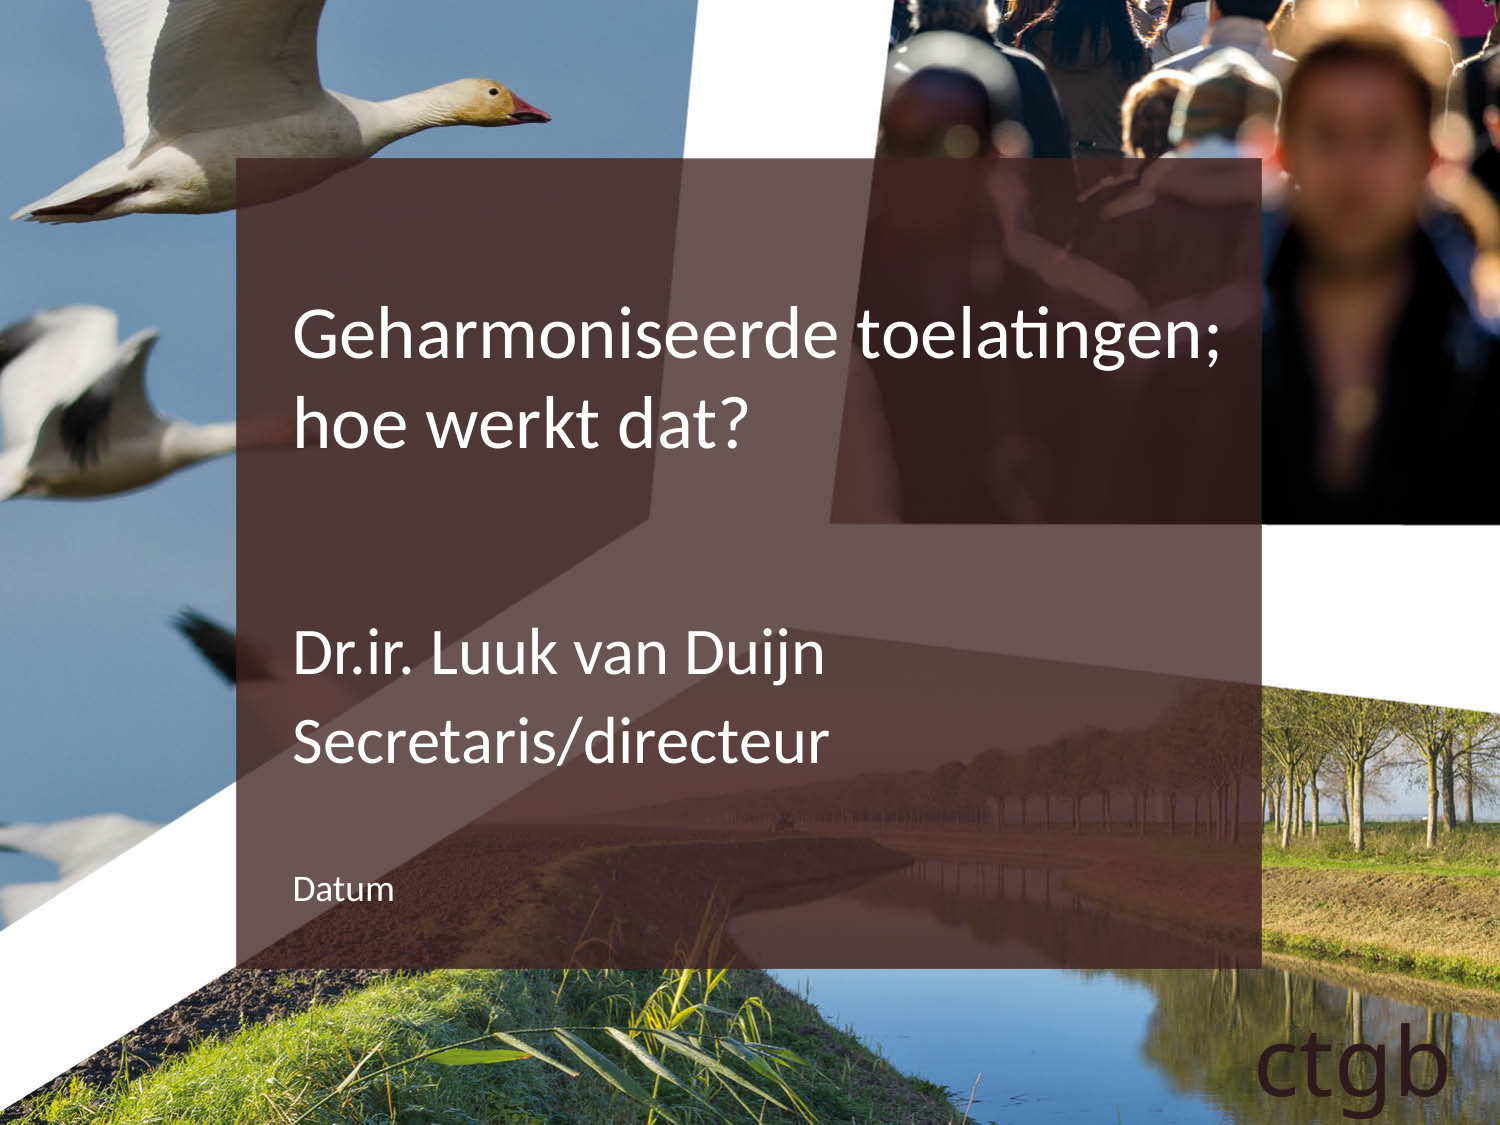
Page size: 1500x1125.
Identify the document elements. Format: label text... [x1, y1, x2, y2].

text_box Datum [277, 856, 491, 917]
subtitle Dr.ir. Luuk van Duijn Secretaris/directeur [277, 609, 1223, 799]
title Geharmoniseerde toelatingen; hoe werkt dat? [277, 196, 1258, 551]
